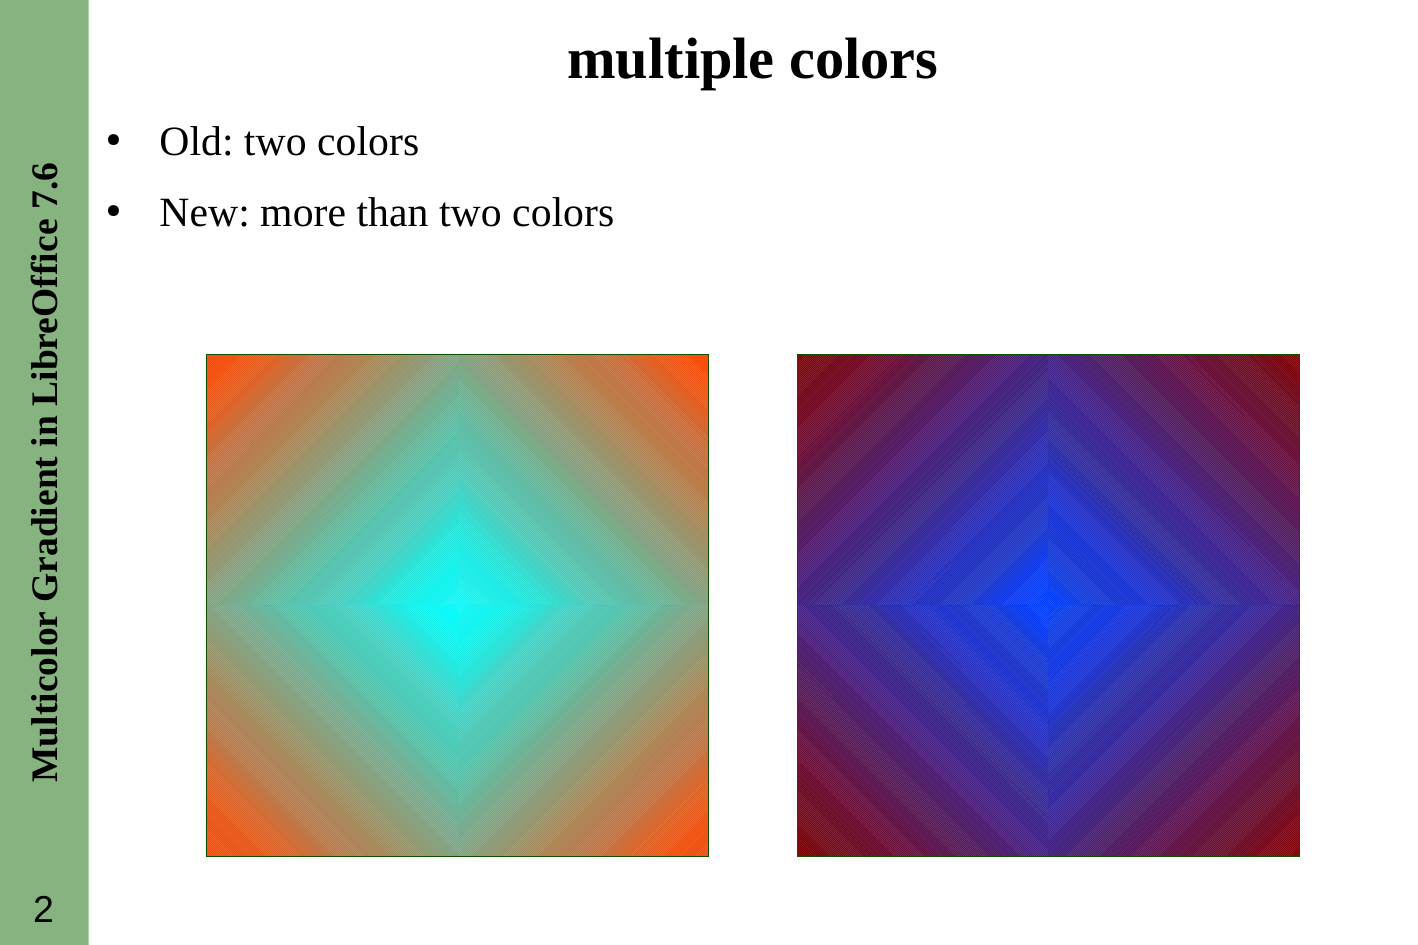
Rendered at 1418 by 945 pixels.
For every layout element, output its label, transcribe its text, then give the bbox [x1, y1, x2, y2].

title multiple colors [88, 0, 1418, 119]
text_box [206, 354, 709, 857]
list Old: two colors New: more than two colors [88, 118, 768, 945]
text_box [797, 354, 1300, 857]
